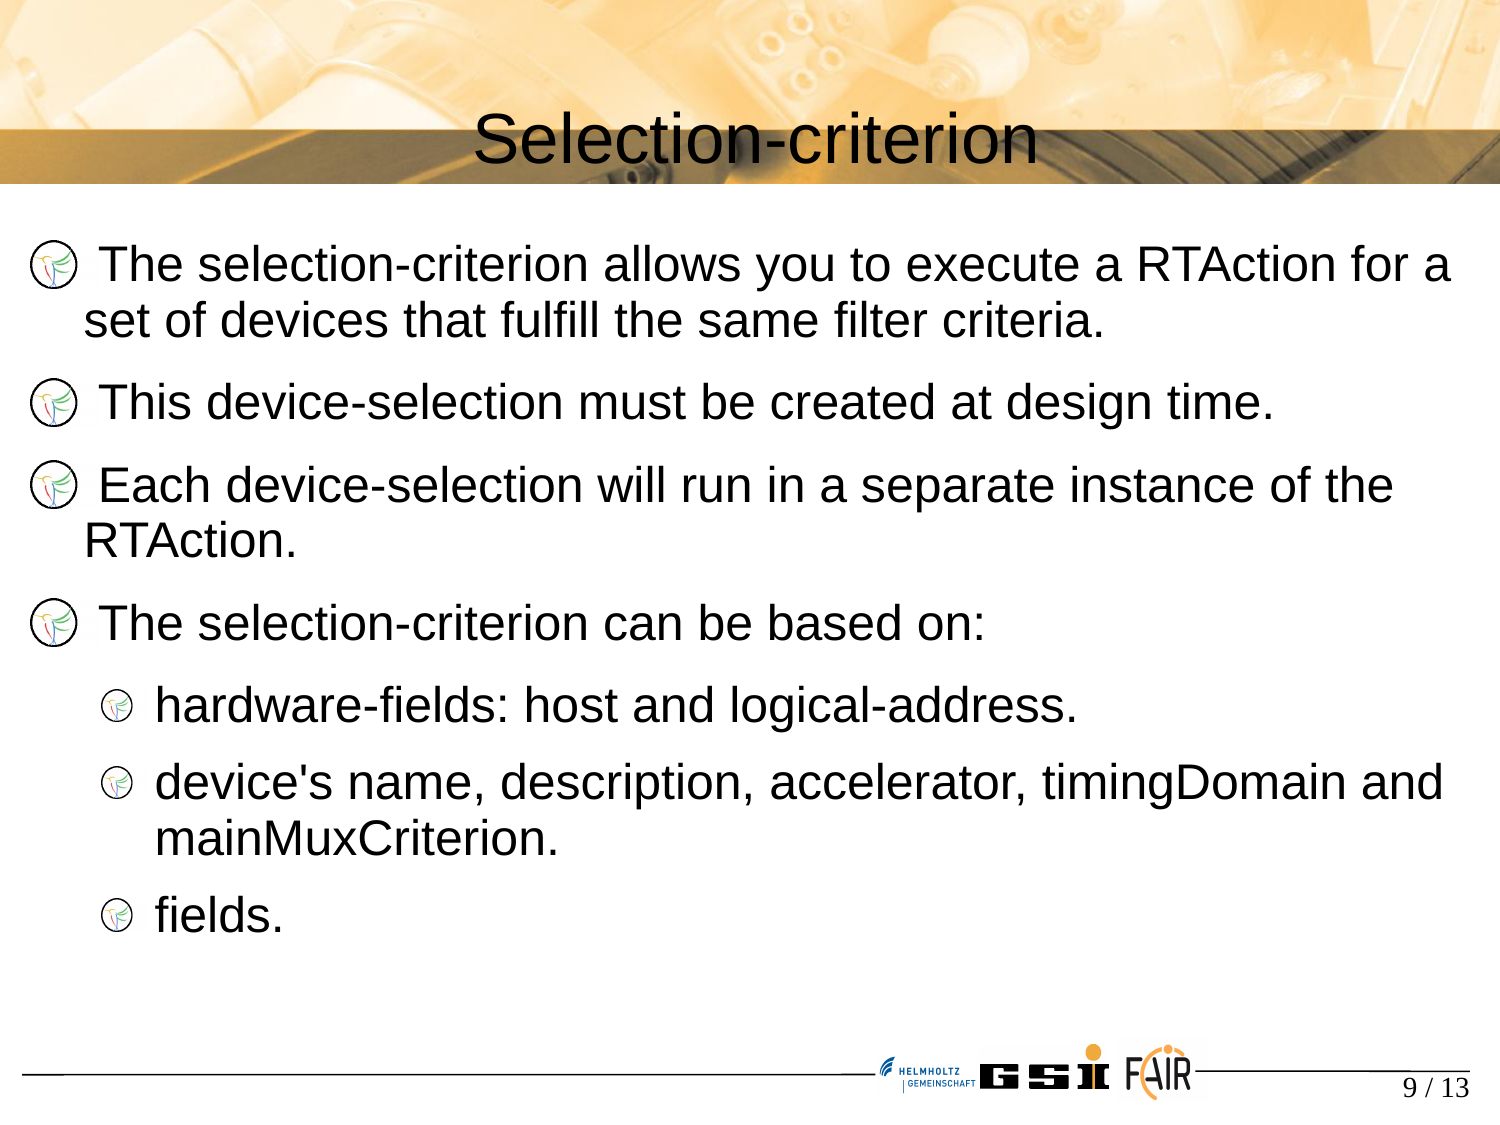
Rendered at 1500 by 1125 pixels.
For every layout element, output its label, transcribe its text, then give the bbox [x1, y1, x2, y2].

list The selection-criterion allows you to execute a RTAction for a set of devices that fulfill the same filter criteria. This device-selection must be created at design time. Each device-selection will run in a separate instance of the RTAction. The selection-criterion can be based on: hardware-fields: host and logical-address. device's name, description, accelerator, timingDomain and mainMuxCriterion. fields. [12, 236, 1489, 1076]
picture [1116, 1076, 1209, 1102]
title Selection-criterion [153, 44, 1360, 233]
picture [875, 1076, 1109, 1097]
picture [0, 0, 1500, 186]
